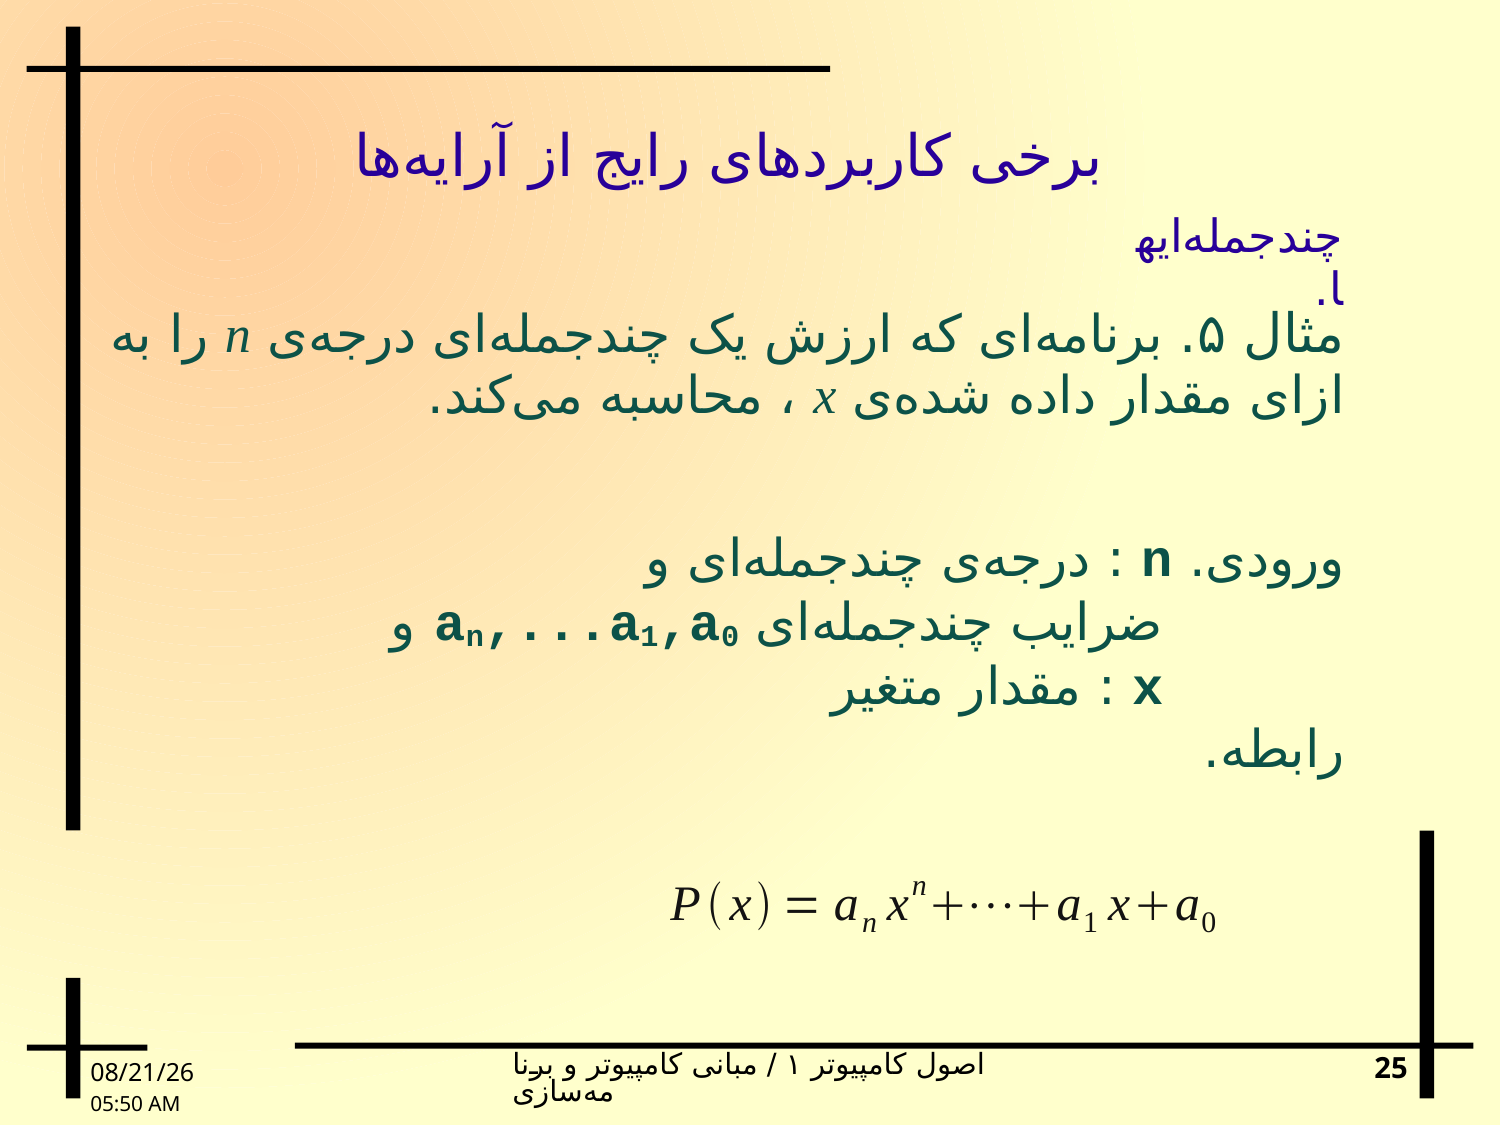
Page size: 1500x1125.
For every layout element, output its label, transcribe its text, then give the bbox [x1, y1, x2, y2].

list مثال ۵. برنامه‌‌ای که ارزش یک چندجمله‌ای درجه‌ی n را به ازای مقدار داده شده‌ی x ، محاسبه می‌کند. ورودی. n : درجه‌ی چندجمله‌ای و ضرایب چندجمله‌ای an,...a1,a0 و x : مقدار متغیر رابطه. [86, 302, 1398, 988]
title چندجمله‌ایها. [1125, 203, 1344, 323]
chart [661, 869, 1224, 939]
title برخی کاربردهای رایج از آرایه‌ها [113, 97, 1344, 217]
